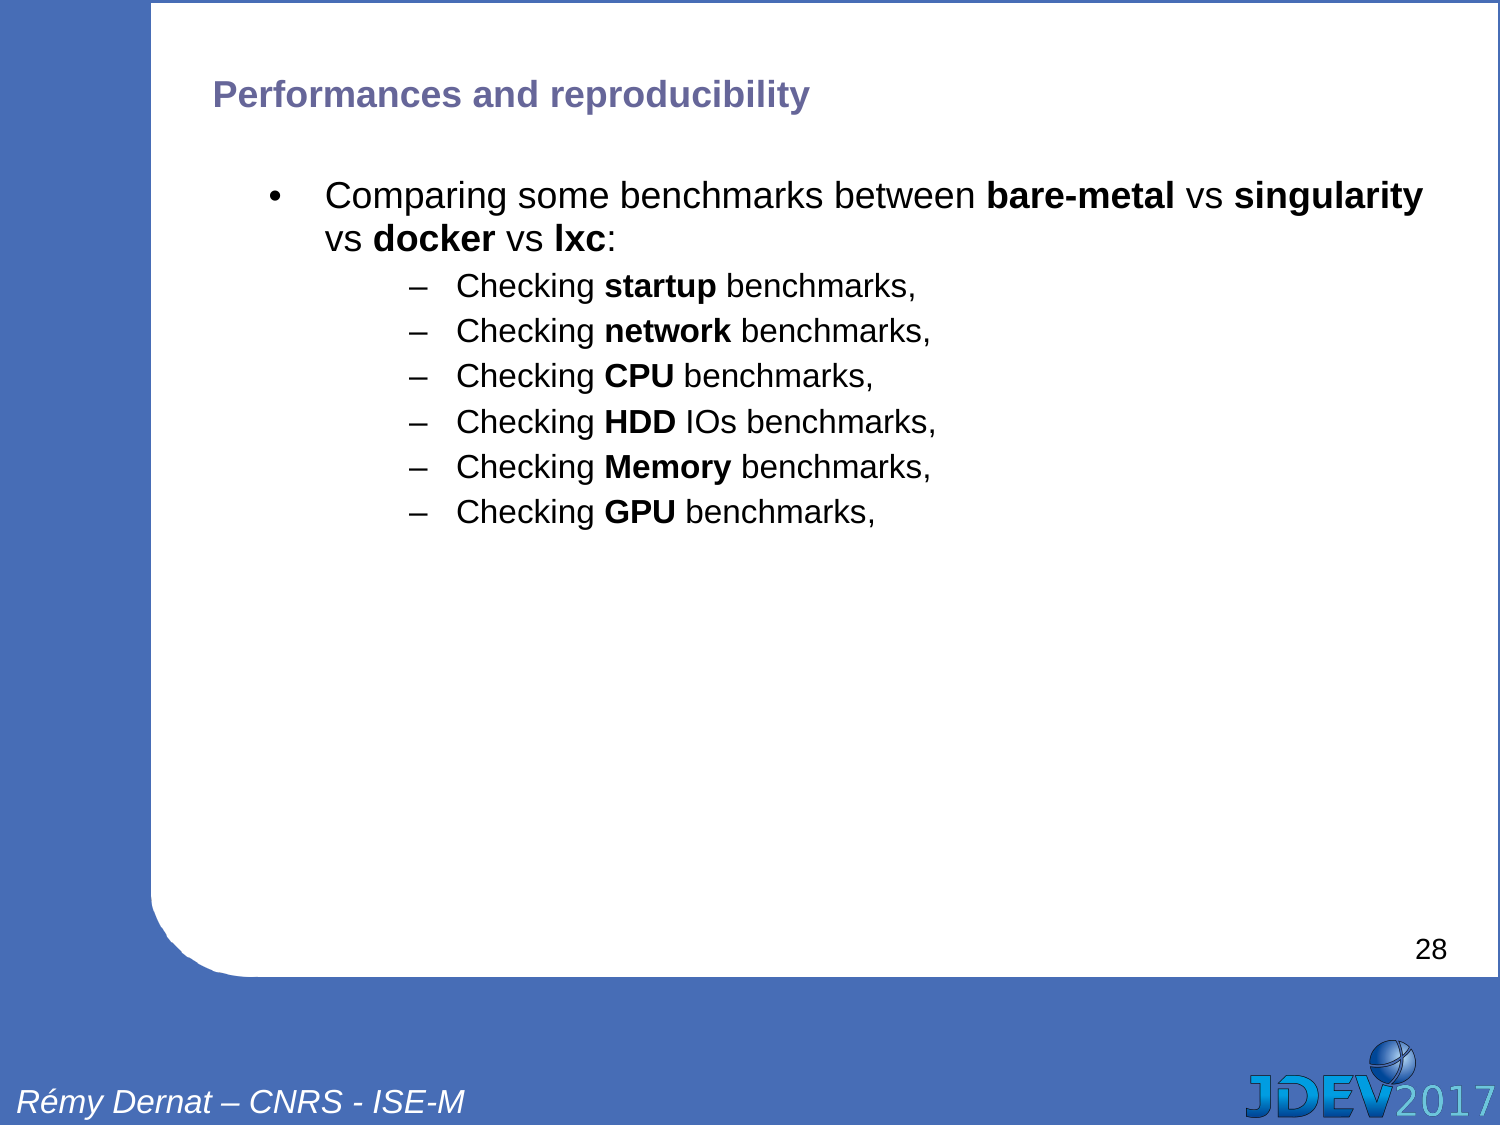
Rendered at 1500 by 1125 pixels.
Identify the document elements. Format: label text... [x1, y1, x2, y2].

picture [0, 0, 1500, 1125]
list Comparing some benchmarks between bare-metal vs singularity vs docker vs lxc: Checking startup benchmarks, Checking network benchmarks, Checking CPU benchmarks, Checking HDD IOs benchmarks, Checking Memory benchmarks, Checking GPU benchmarks, [212, 174, 1448, 828]
title Performances and reproducibility [212, 24, 1447, 164]
text_box Rémy Dernat – CNRS - ISE-M [0, 1075, 488, 1125]
